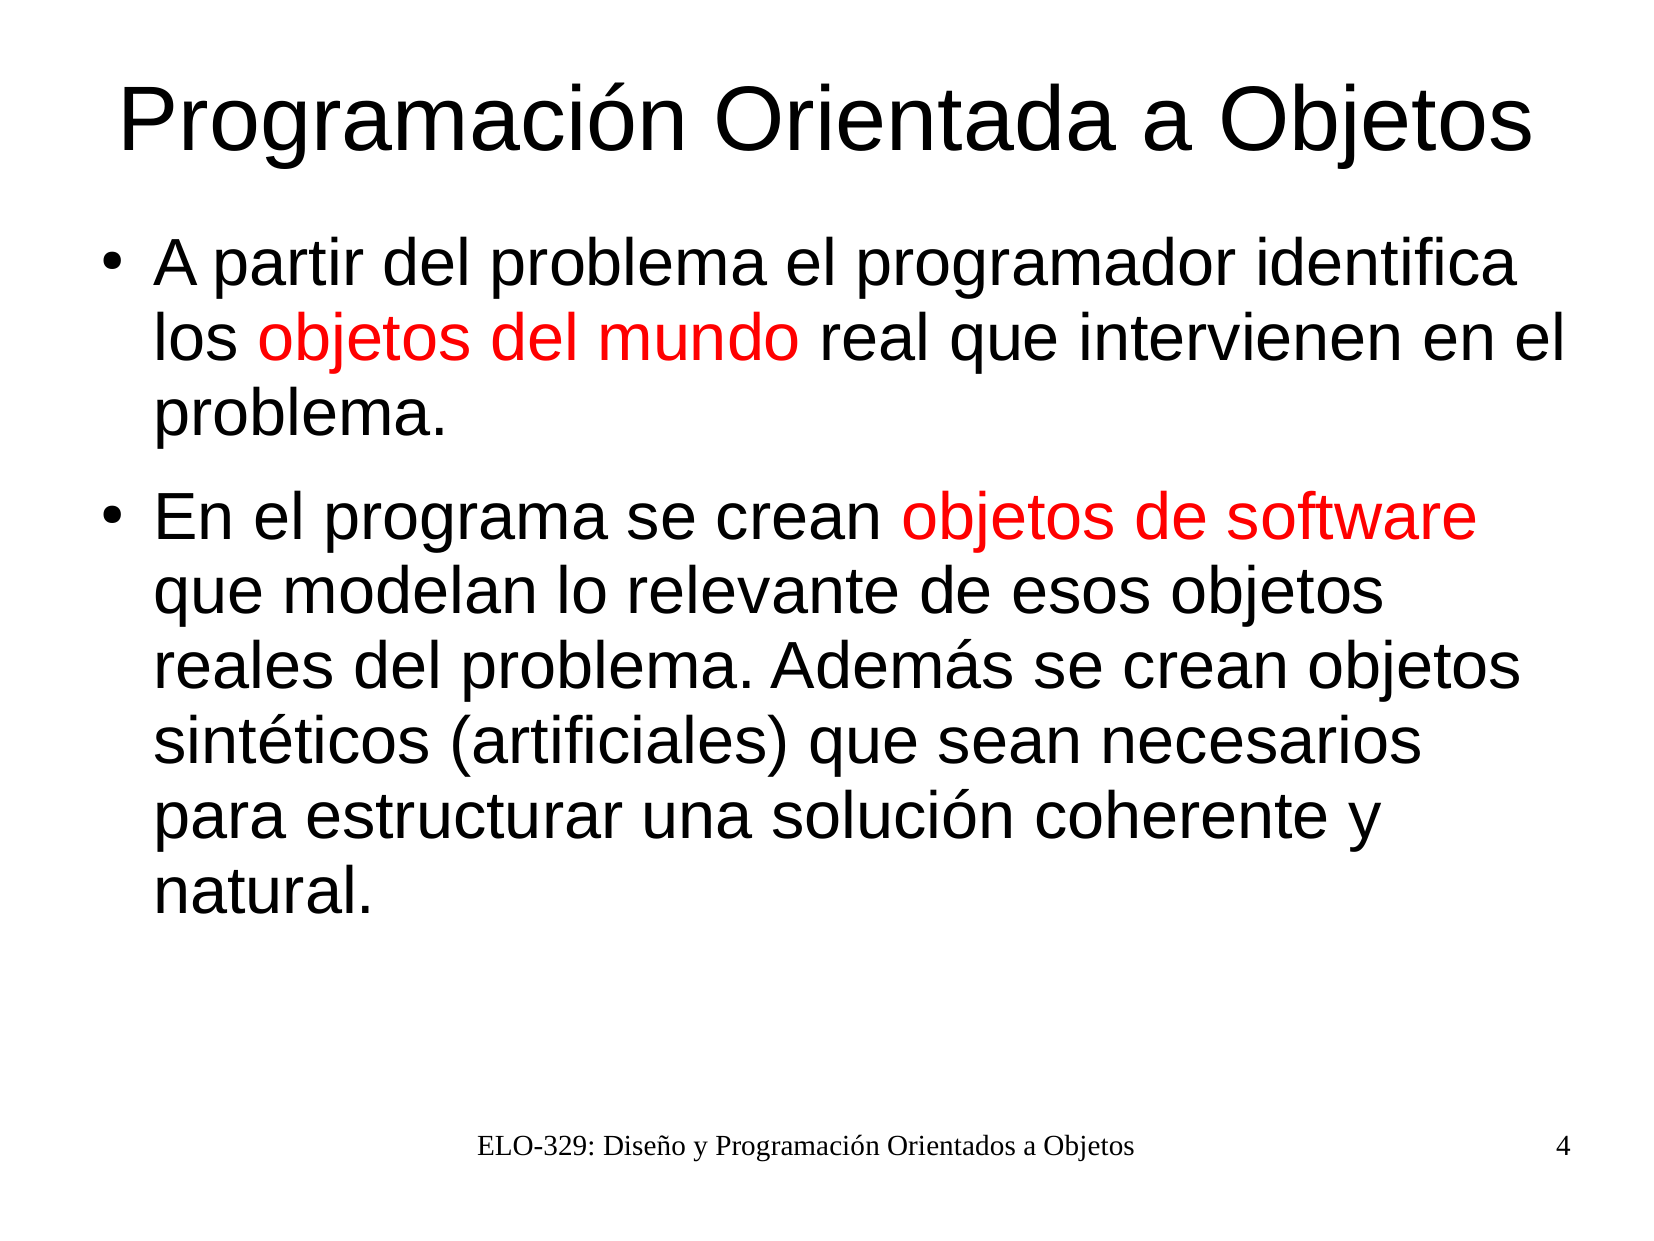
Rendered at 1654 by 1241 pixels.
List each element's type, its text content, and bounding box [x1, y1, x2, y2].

list A partir del problema el programador identifica los objetos del mundo real que intervienen en el problema. En el programa se crean objetos de software que modelan lo relevante de esos objetos reales del problema. Además se crean objetos sintéticos (artificiales) que sean necesarios para estructurar una solución coherente y natural. [82, 225, 1571, 1109]
title Programación Orientada a Objetos [82, 56, 1571, 181]
